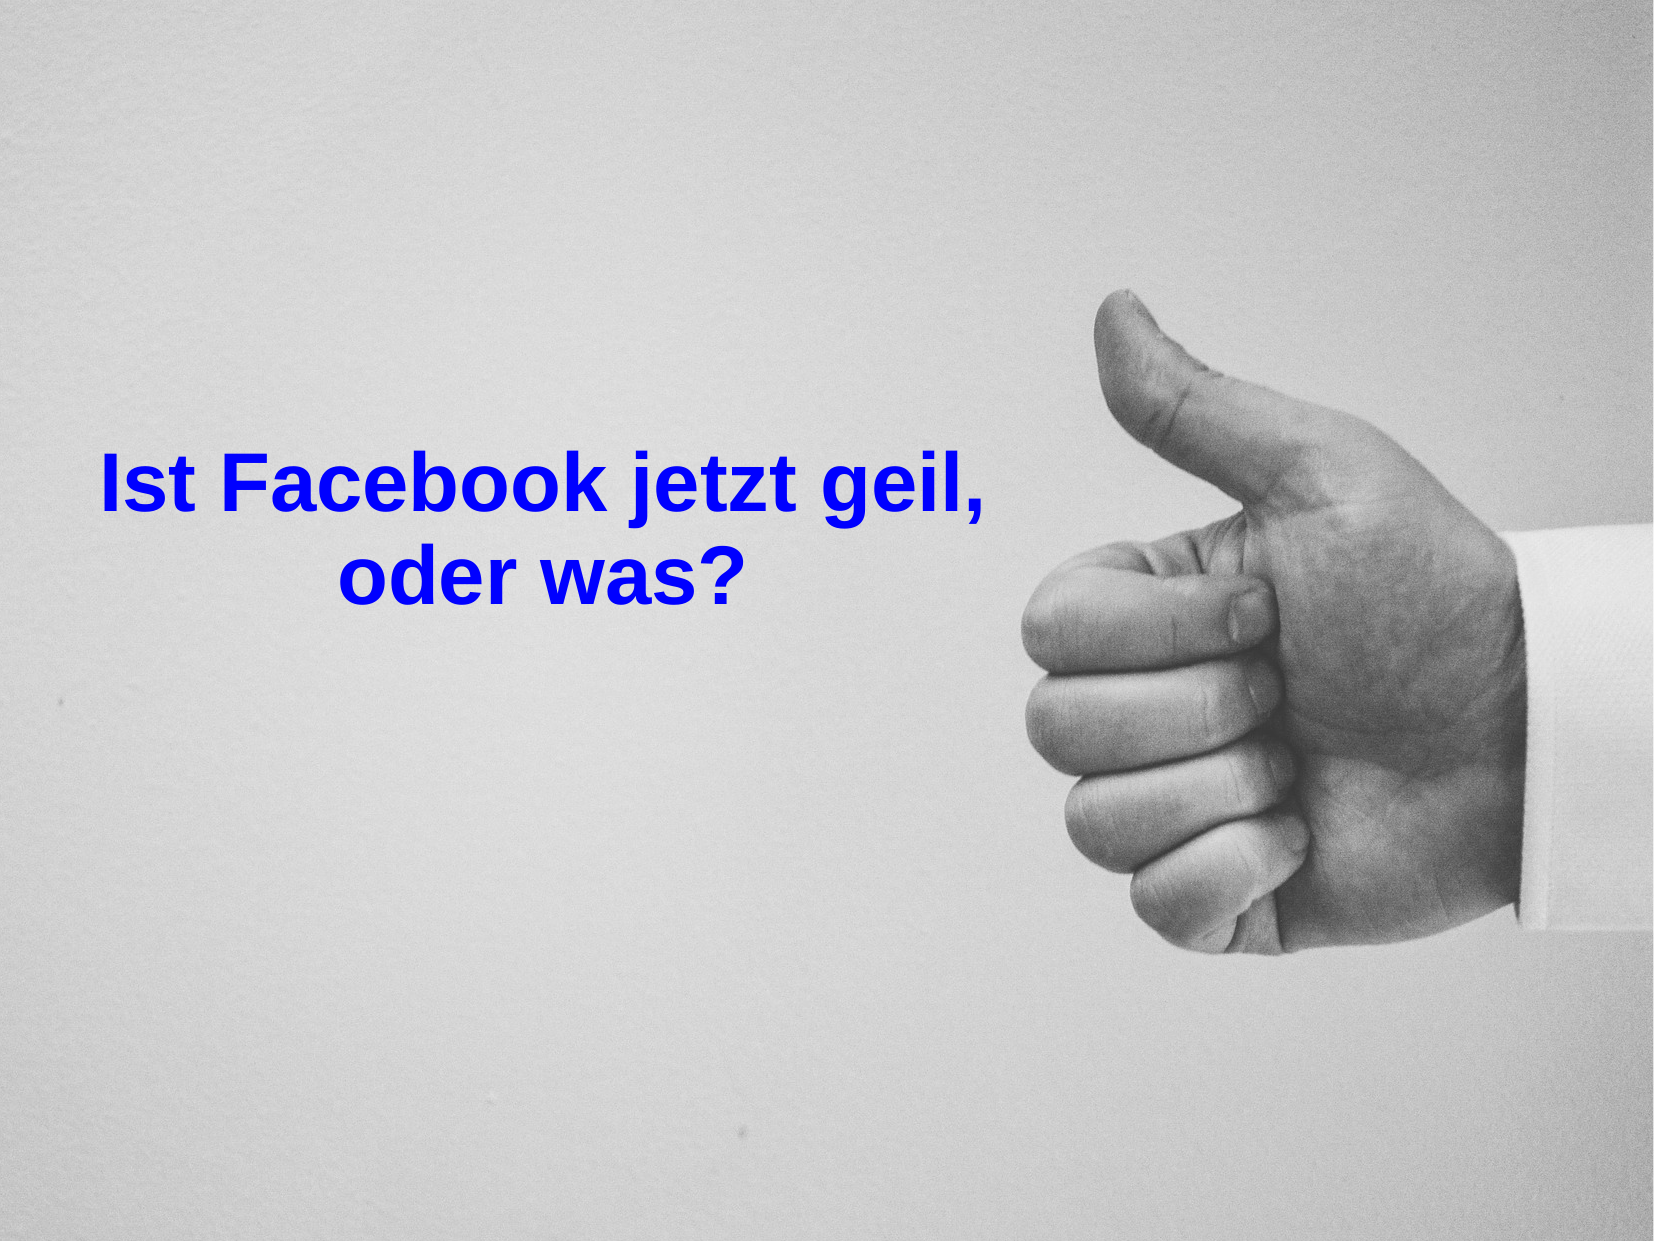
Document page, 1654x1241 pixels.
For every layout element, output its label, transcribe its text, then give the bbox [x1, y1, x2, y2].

picture [0, 0, 1654, 1241]
subtitle Ist Facebook jetzt geil, oder was? [82, 49, 1004, 1010]
